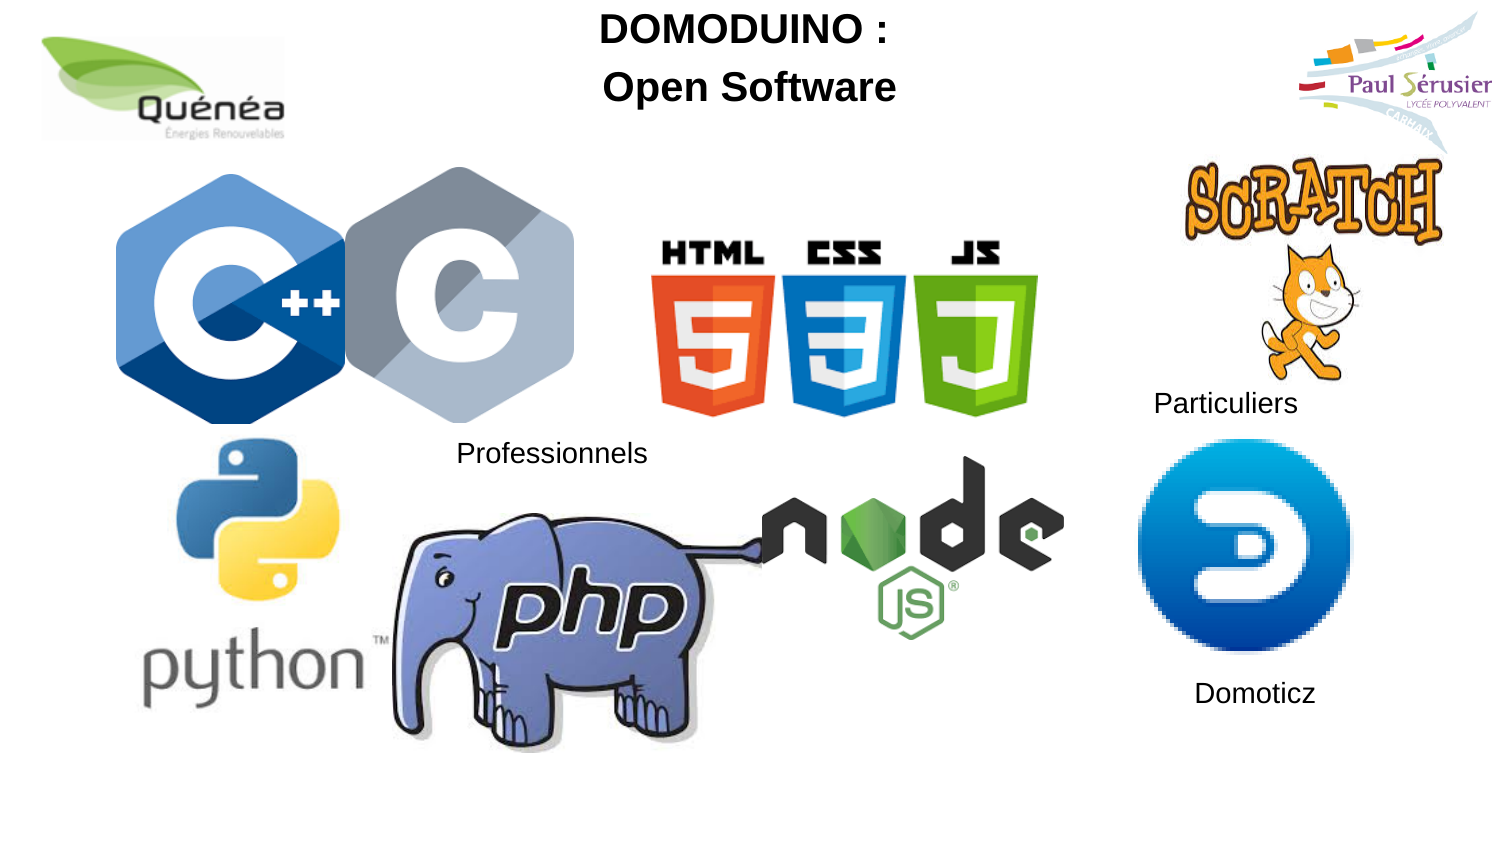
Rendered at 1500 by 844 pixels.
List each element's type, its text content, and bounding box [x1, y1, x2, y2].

text_box Domoticz [1104, 659, 1406, 735]
text_box Professionnels [433, 419, 734, 495]
text_box Particuliers [1130, 369, 1432, 445]
text_box DOMODUINO : Open Software [0, 0, 1500, 145]
picture [39, 34, 289, 145]
picture [103, 166, 1064, 754]
picture [651, 215, 1038, 443]
picture [1172, 10, 1492, 385]
picture [1130, 445, 1359, 660]
